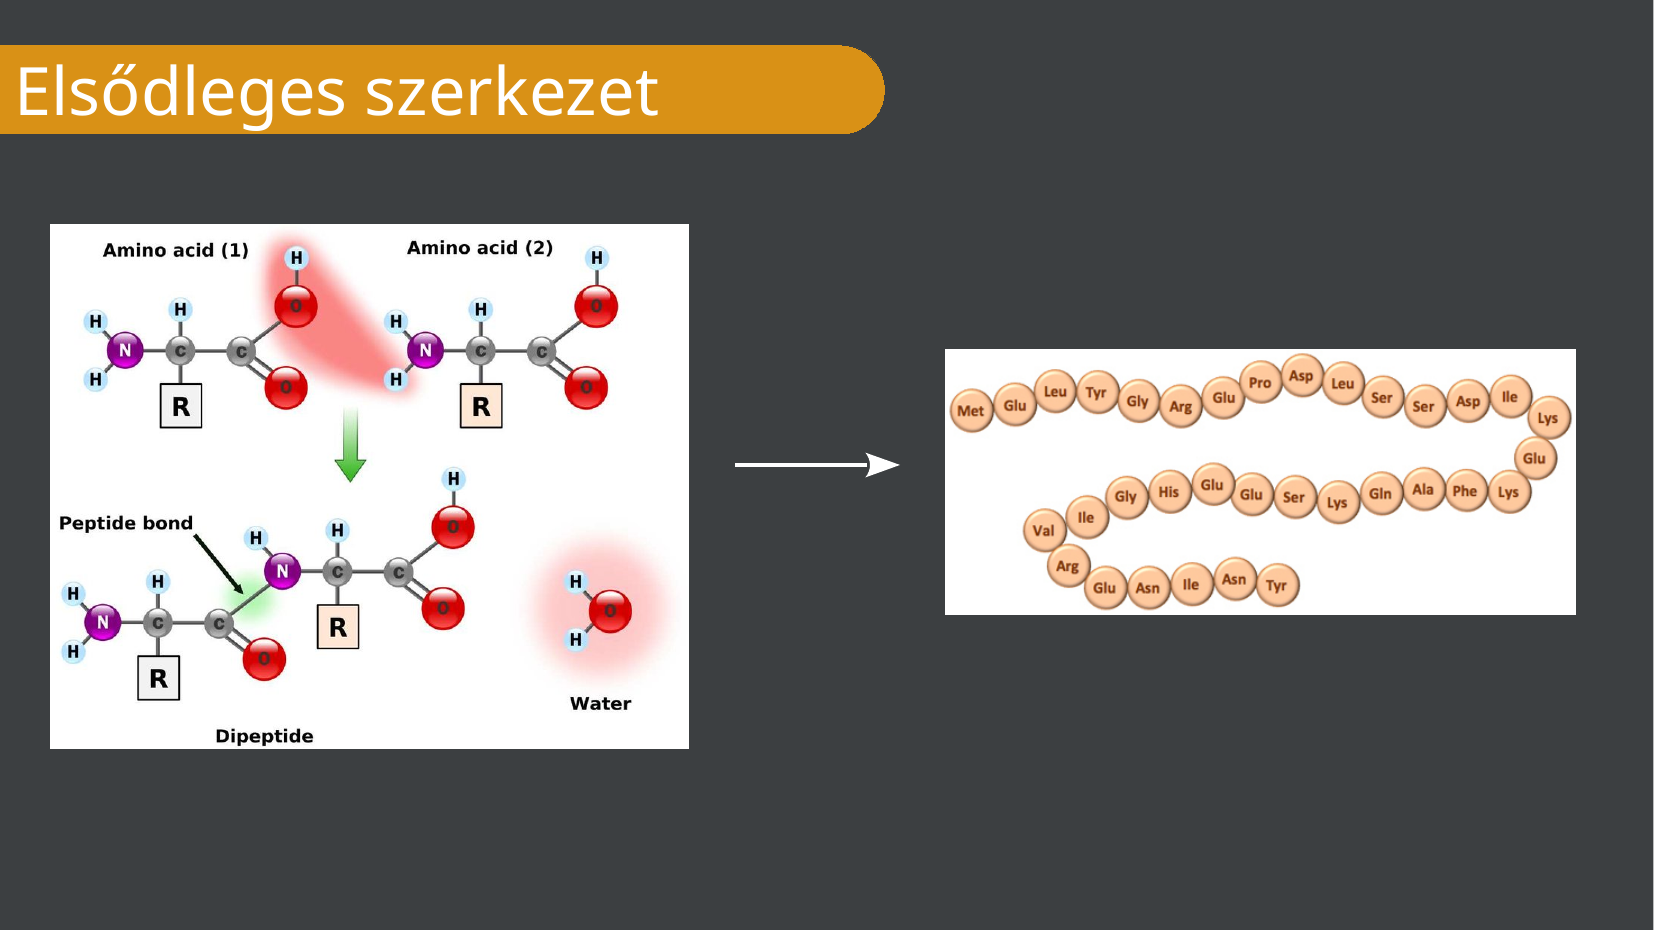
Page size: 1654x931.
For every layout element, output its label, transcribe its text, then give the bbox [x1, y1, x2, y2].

picture [50, 224, 689, 749]
text_box Elsődleges szerkezet [0, 45, 841, 135]
text_box [0, 44, 886, 135]
picture [945, 349, 1576, 616]
